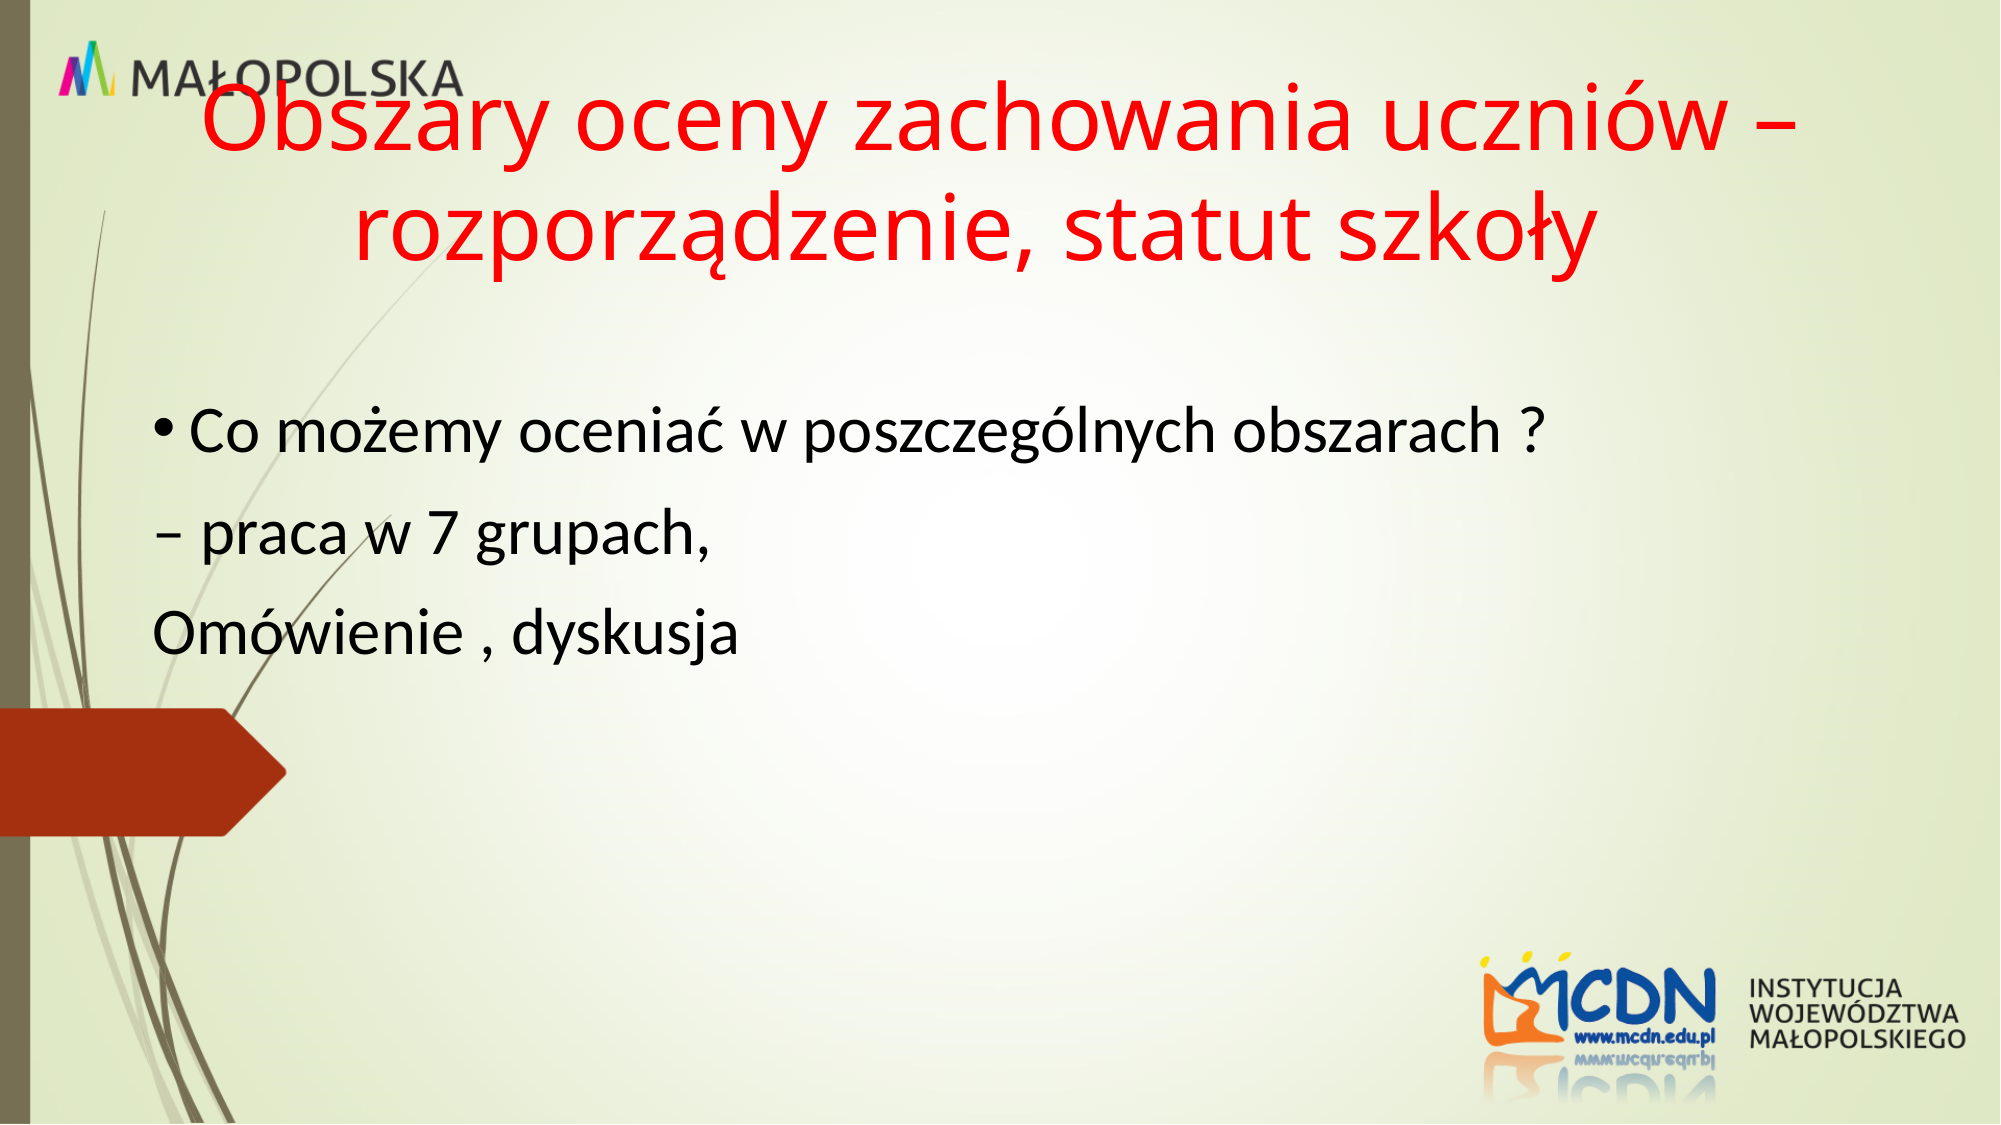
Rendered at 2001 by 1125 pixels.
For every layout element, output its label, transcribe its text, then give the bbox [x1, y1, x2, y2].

title Obszary oceny zachowania uczniów – rozporządzenie, statut szkoły [137, 59, 1863, 278]
picture [0, 0, 2001, 1125]
list Co możemy oceniać w poszczególnych obszarach ? – praca w 7 grupach, Omówienie , dyskusja [137, 386, 1863, 1014]
